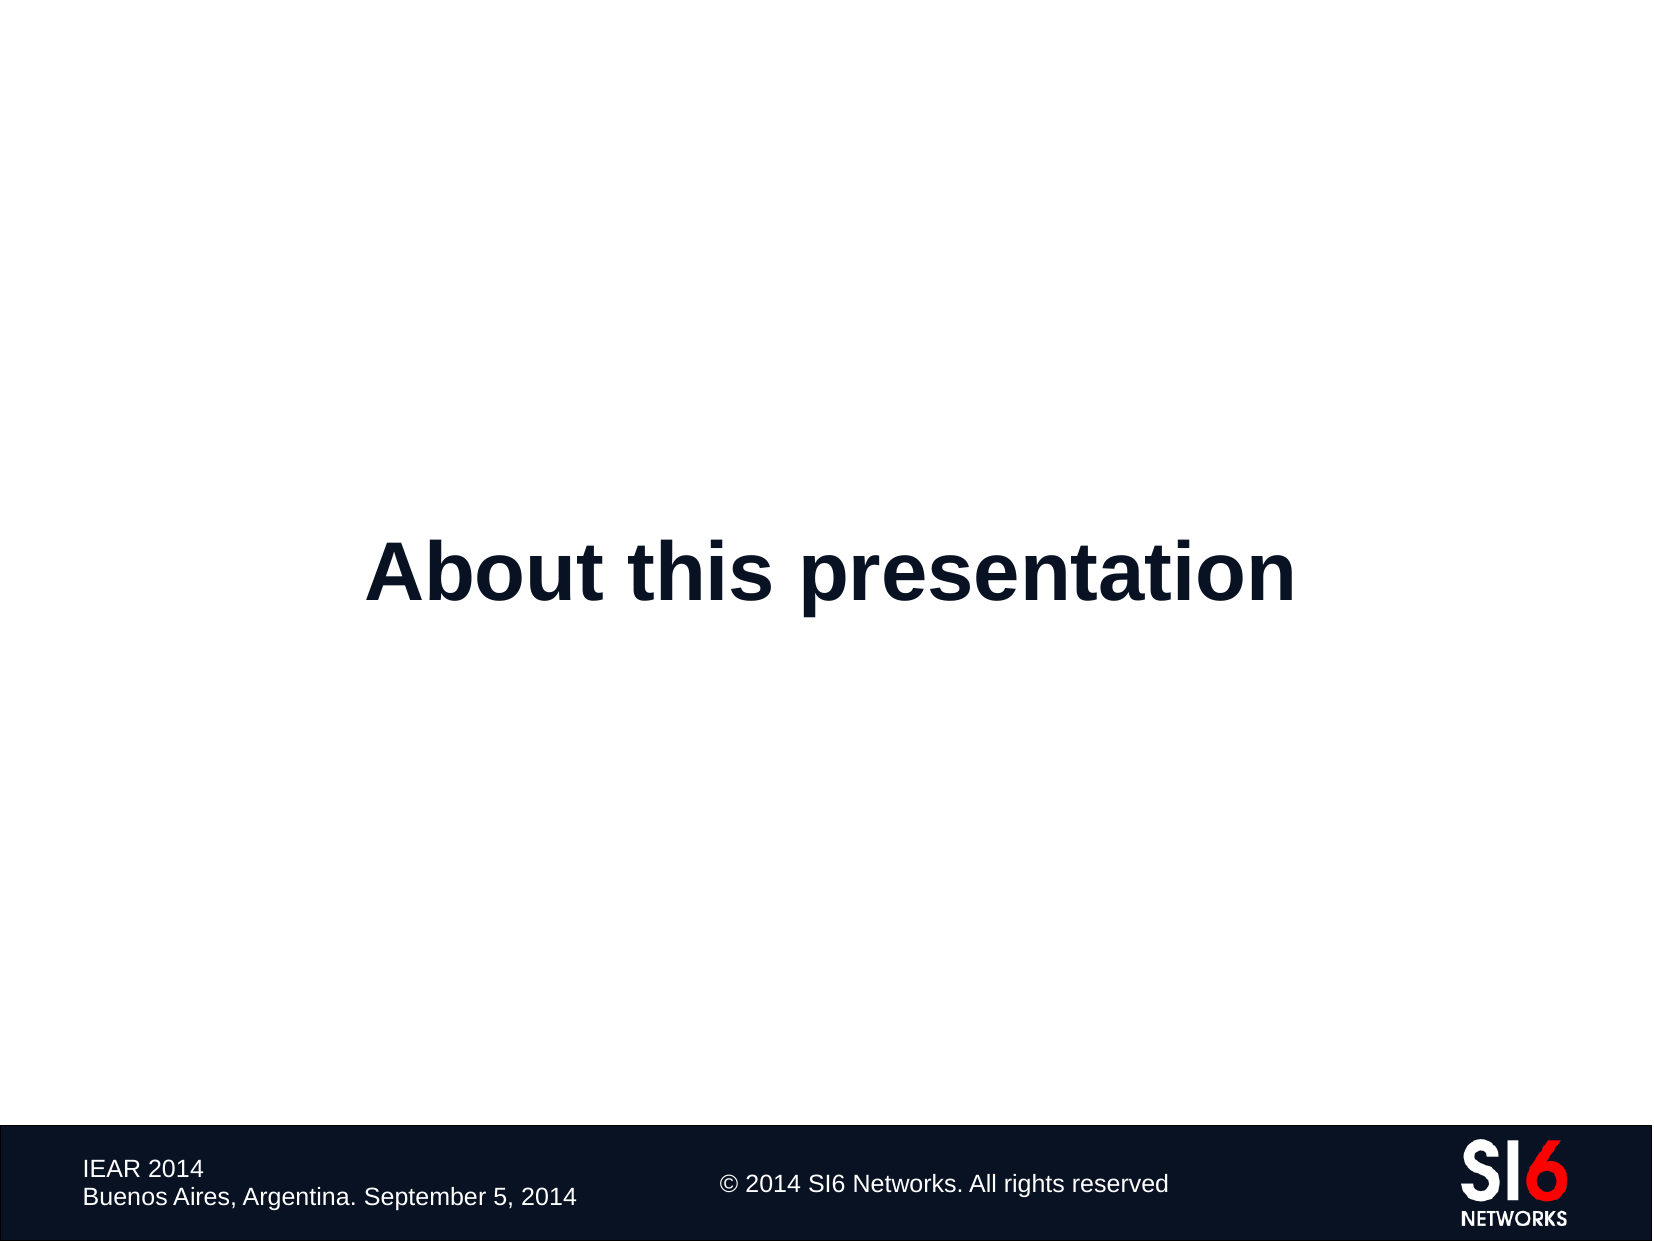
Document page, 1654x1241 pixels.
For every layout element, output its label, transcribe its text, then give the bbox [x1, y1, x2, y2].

title About this presentation [86, 467, 1576, 676]
picture [1461, 1139, 1567, 1226]
